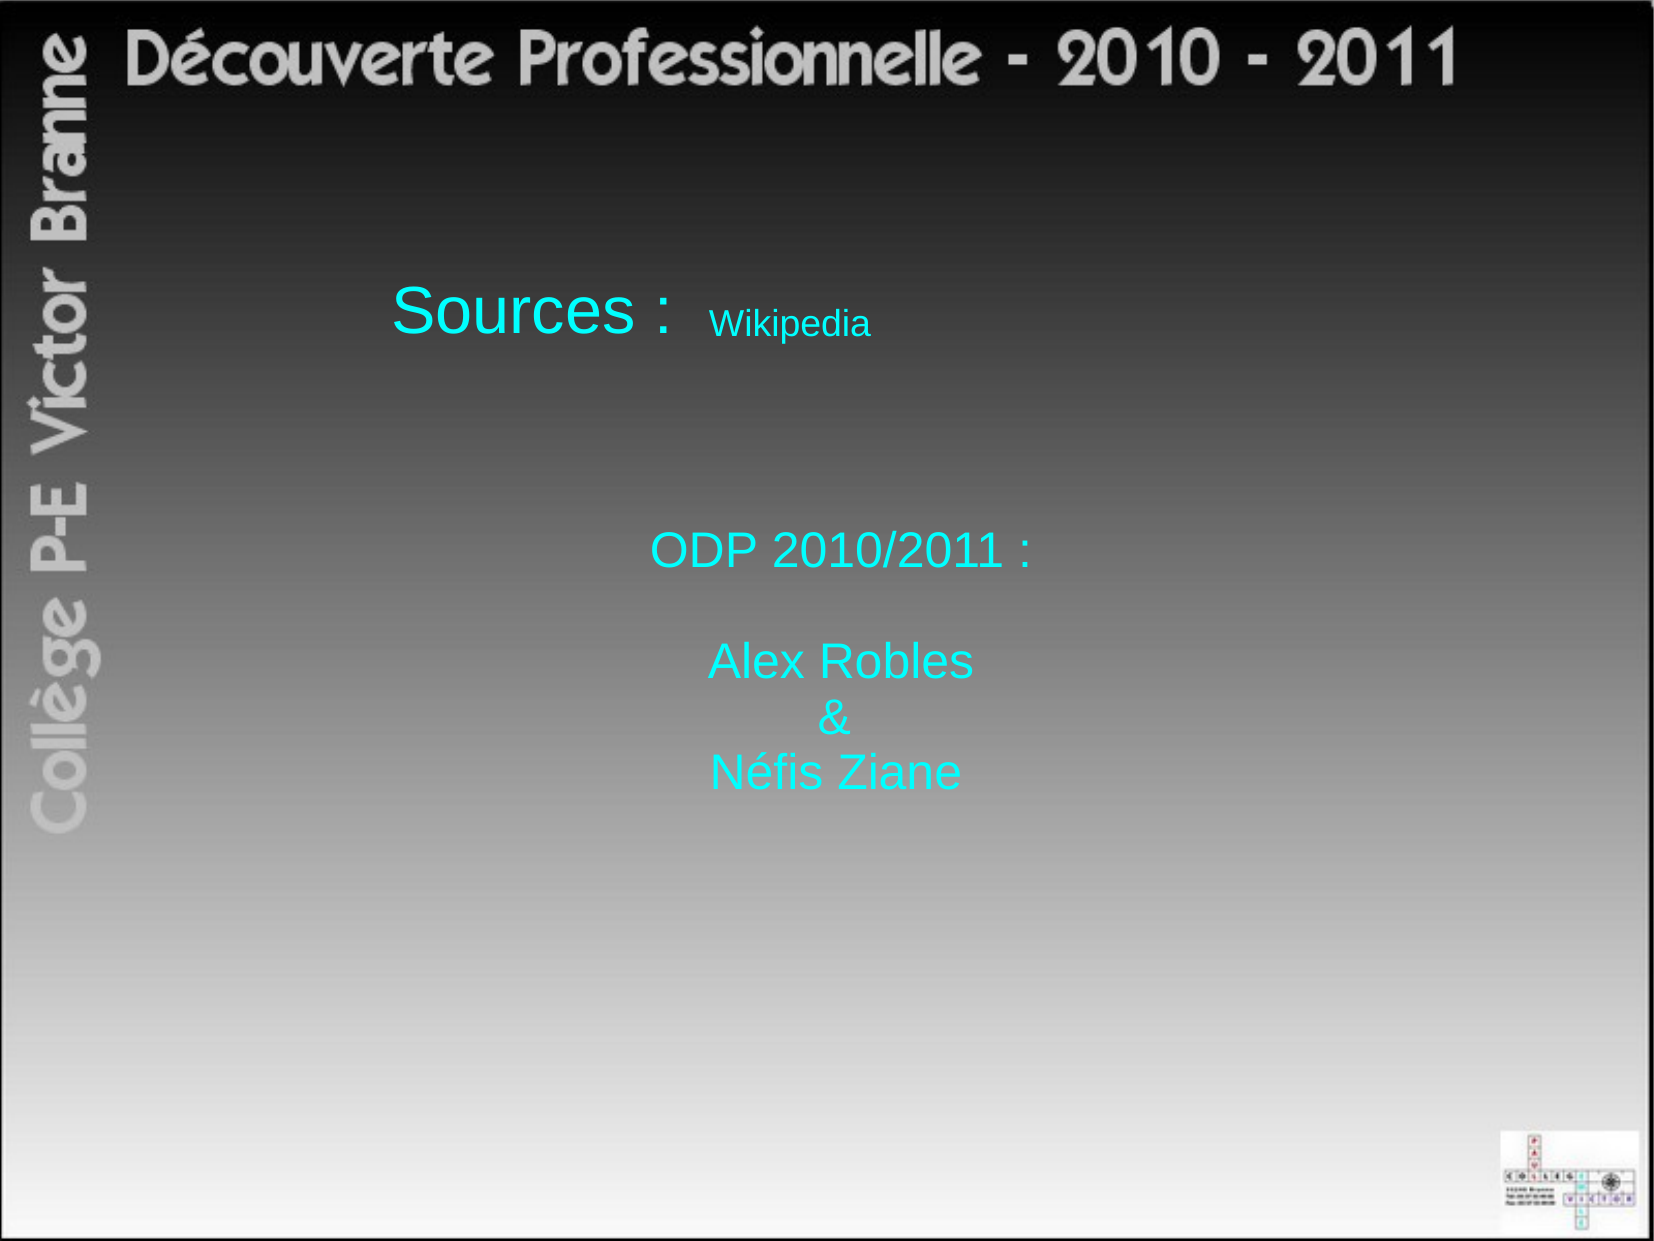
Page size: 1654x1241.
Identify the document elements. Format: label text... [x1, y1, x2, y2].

text_box Sources : [376, 265, 1093, 356]
text_box ODP 2010/2011 : Alex Robles & Néfis Ziane [635, 472, 1048, 886]
picture [0, 0, 1654, 1241]
text_box Wikipedia [694, 295, 886, 353]
